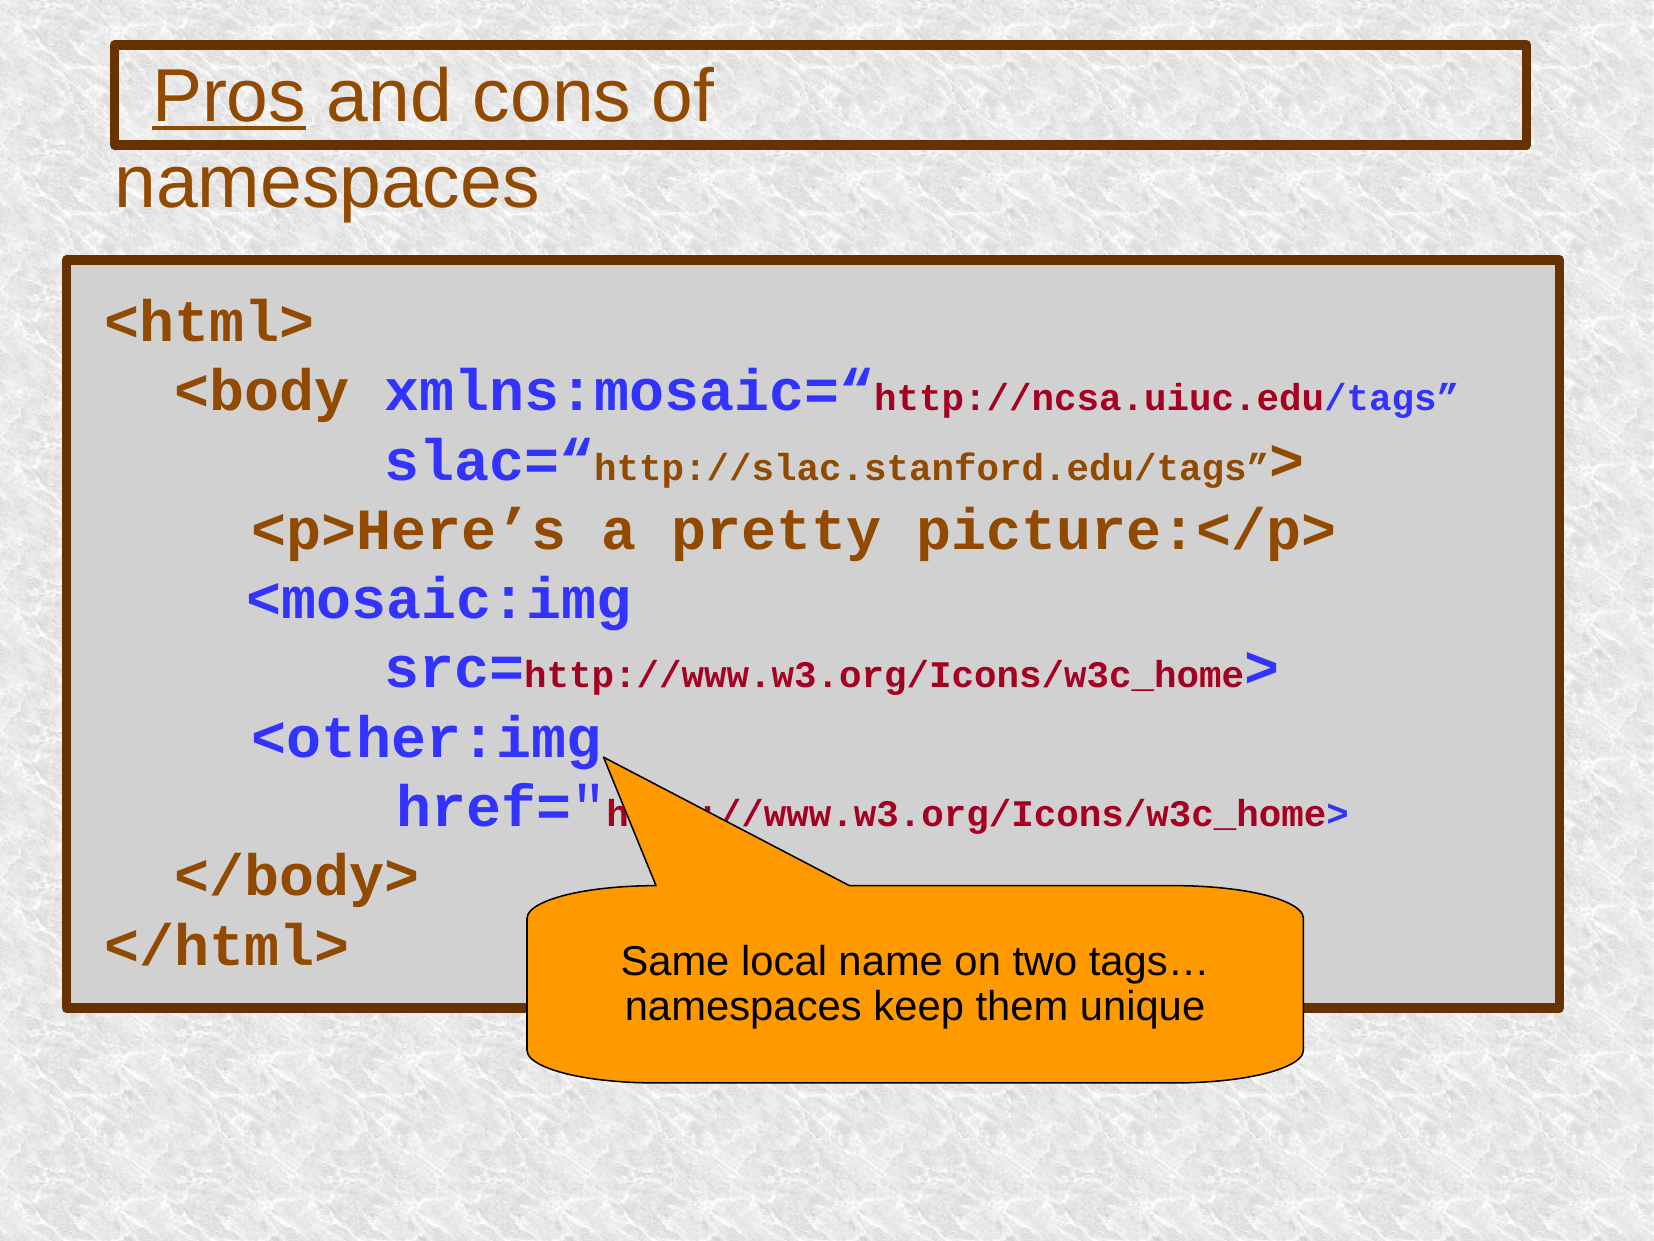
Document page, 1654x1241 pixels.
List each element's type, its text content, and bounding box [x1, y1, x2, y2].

text_box <html> <body xmlns:mosaic=“http://ncsa.uiuc.edu/tags” slac=“http://slac.stanford.edu/tags”> <p>Here’s a pretty picture:</p> <mosaic:img src=http://www.w3.org/Icons/w3c_home> <other:img href="http://www.w3.org/Icons/w3c_home> </body> </html> [66, 259, 1560, 1009]
picture [0, 0, 1654, 1241]
title Pros and cons of namespaces [114, 45, 1527, 146]
text_box Same local name on two tags…namespaces keep them unique [527, 757, 1304, 1083]
